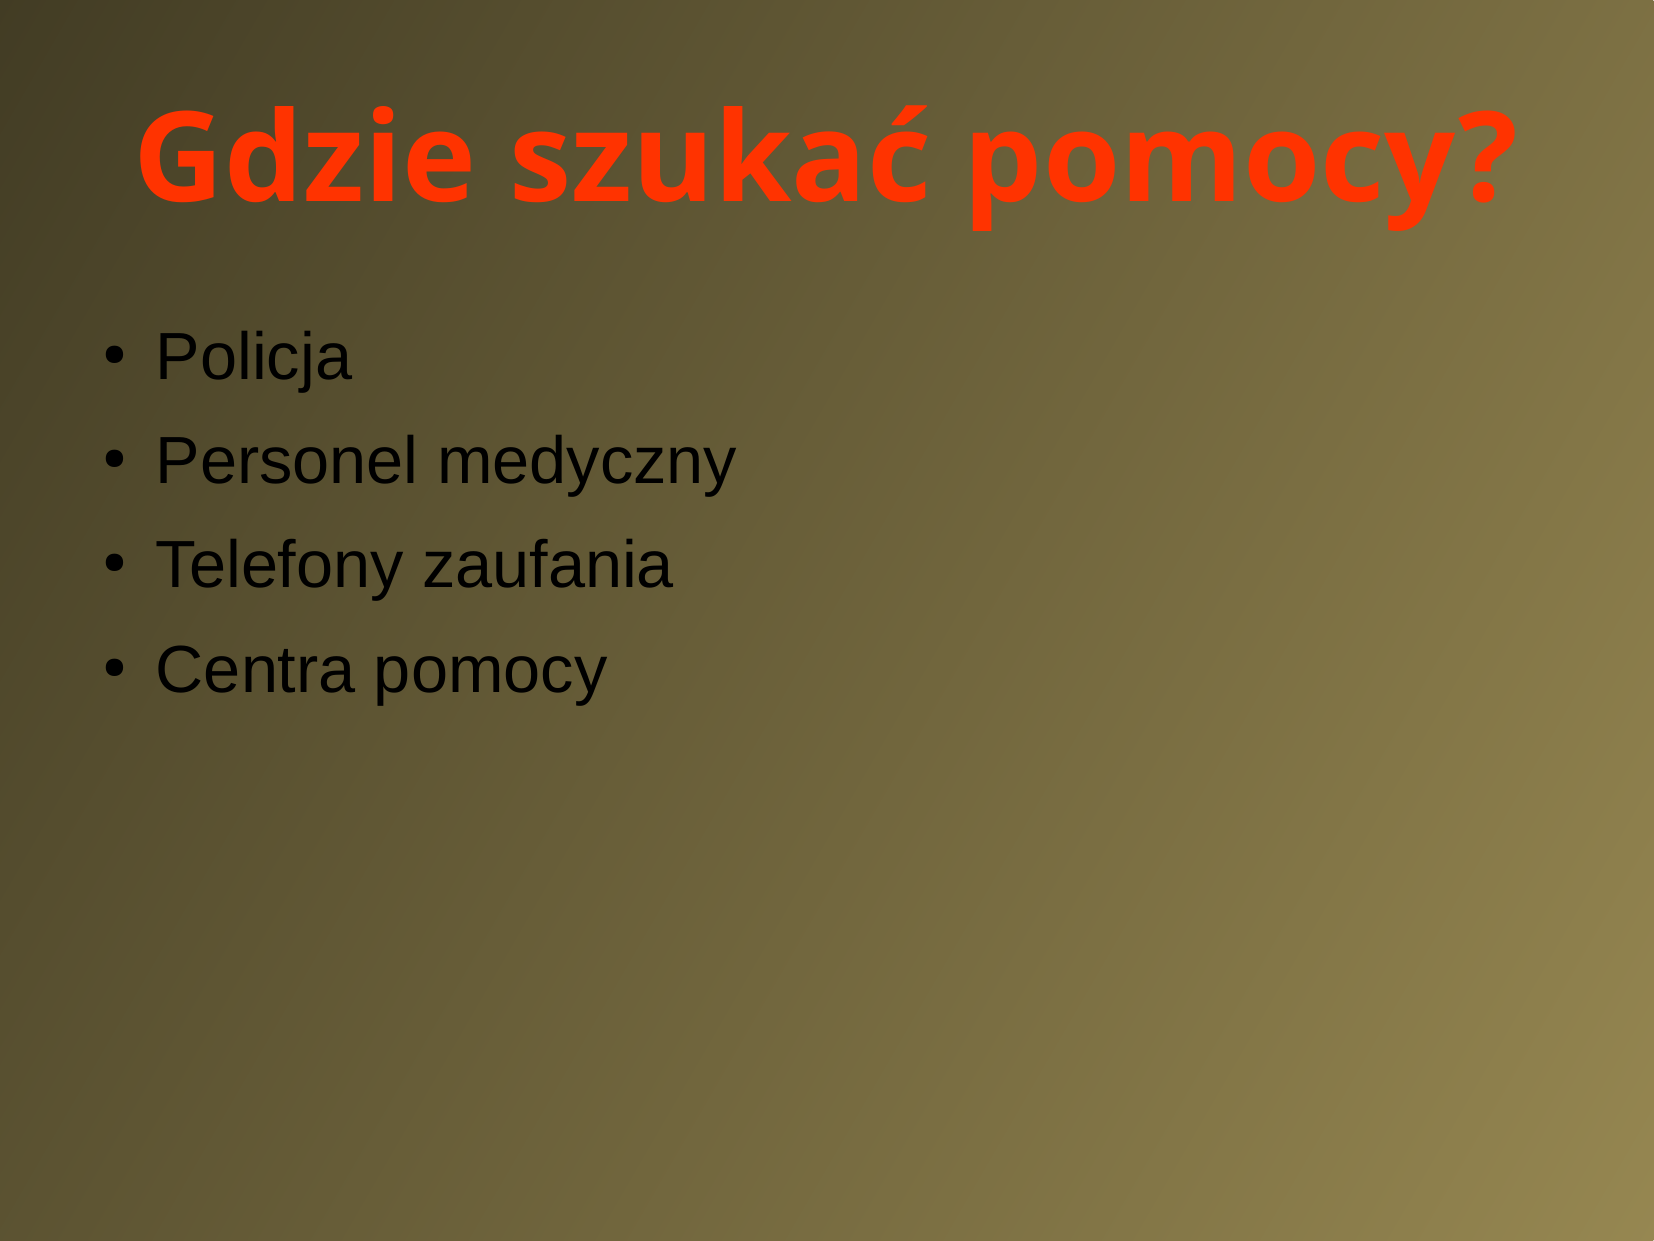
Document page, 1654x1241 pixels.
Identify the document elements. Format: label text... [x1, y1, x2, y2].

title Gdzie szukać pomocy? [82, 49, 1571, 257]
list Policja Personel medyczny Telefony zaufania Centra pomocy [85, 319, 1574, 1039]
